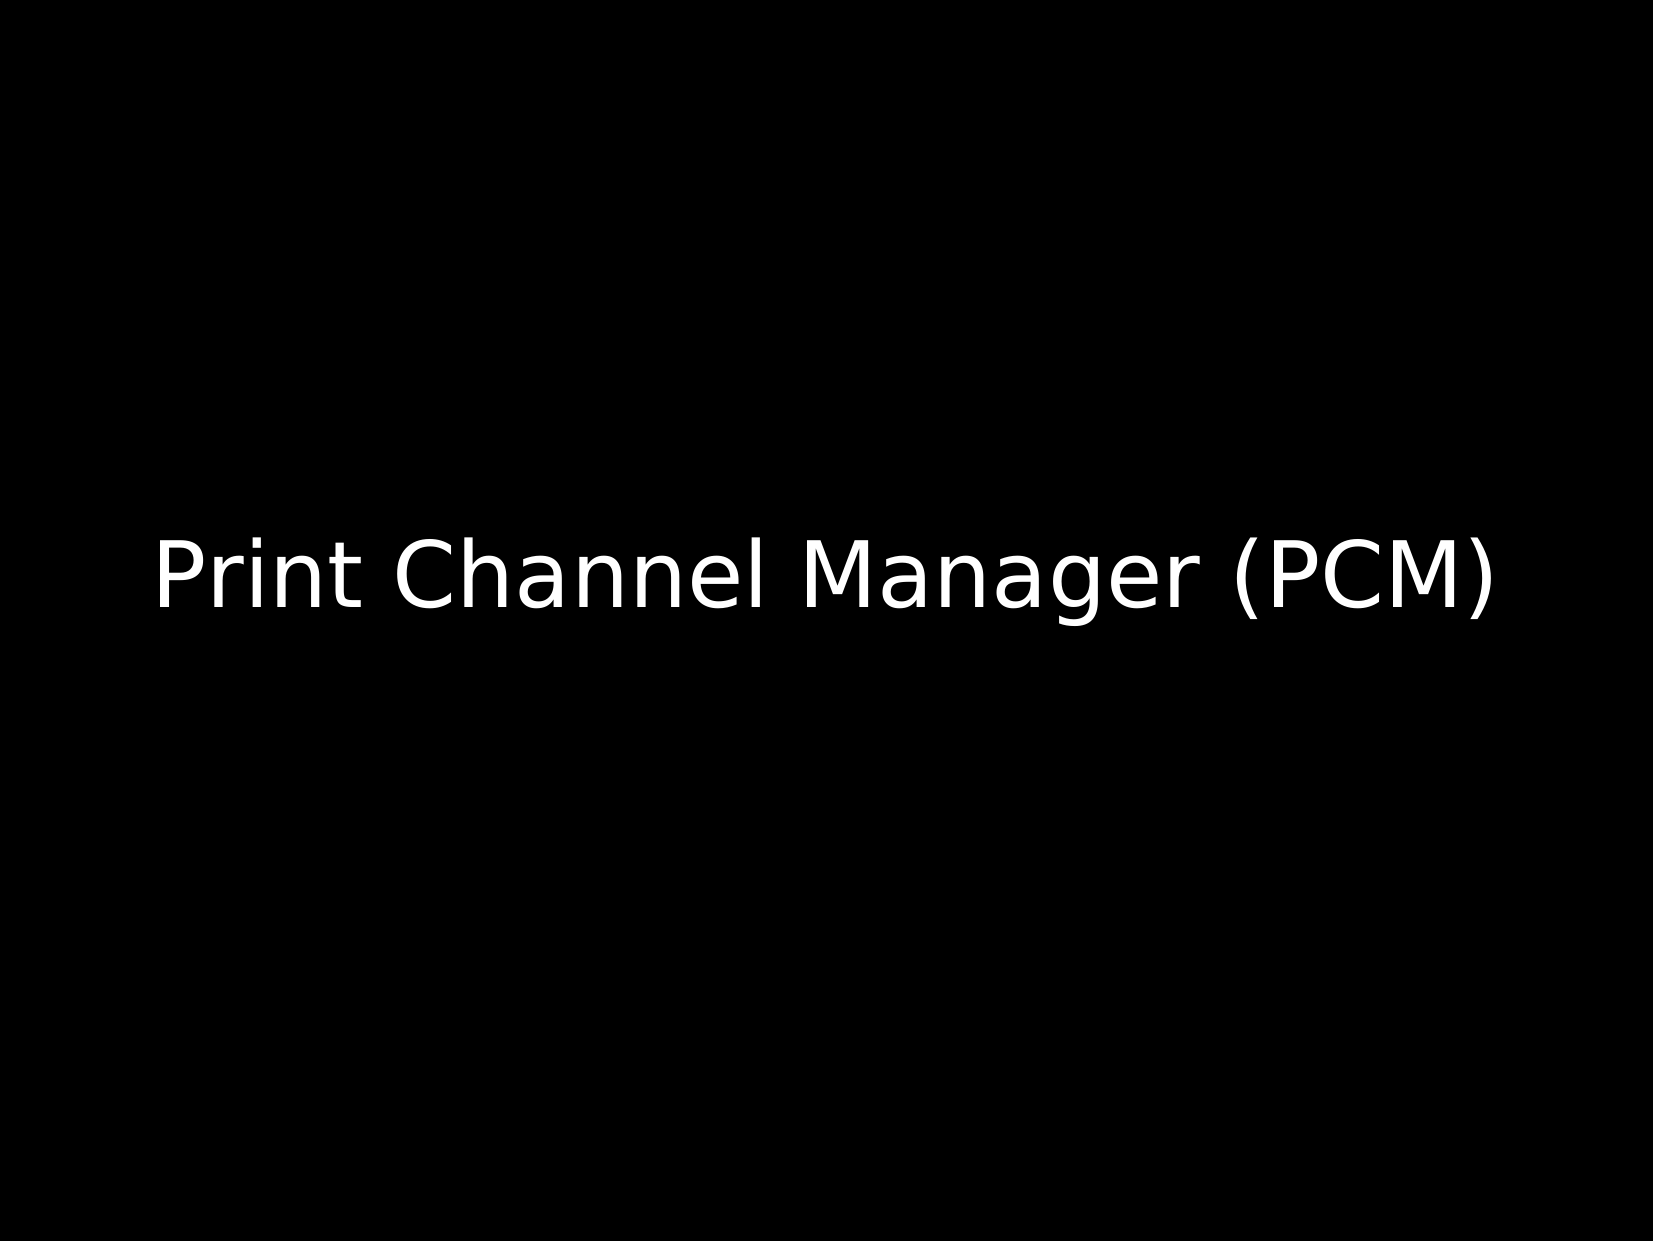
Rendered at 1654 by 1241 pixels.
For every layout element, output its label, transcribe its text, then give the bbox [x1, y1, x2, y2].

title Print Channel Manager (PCM) [82, 472, 1571, 680]
